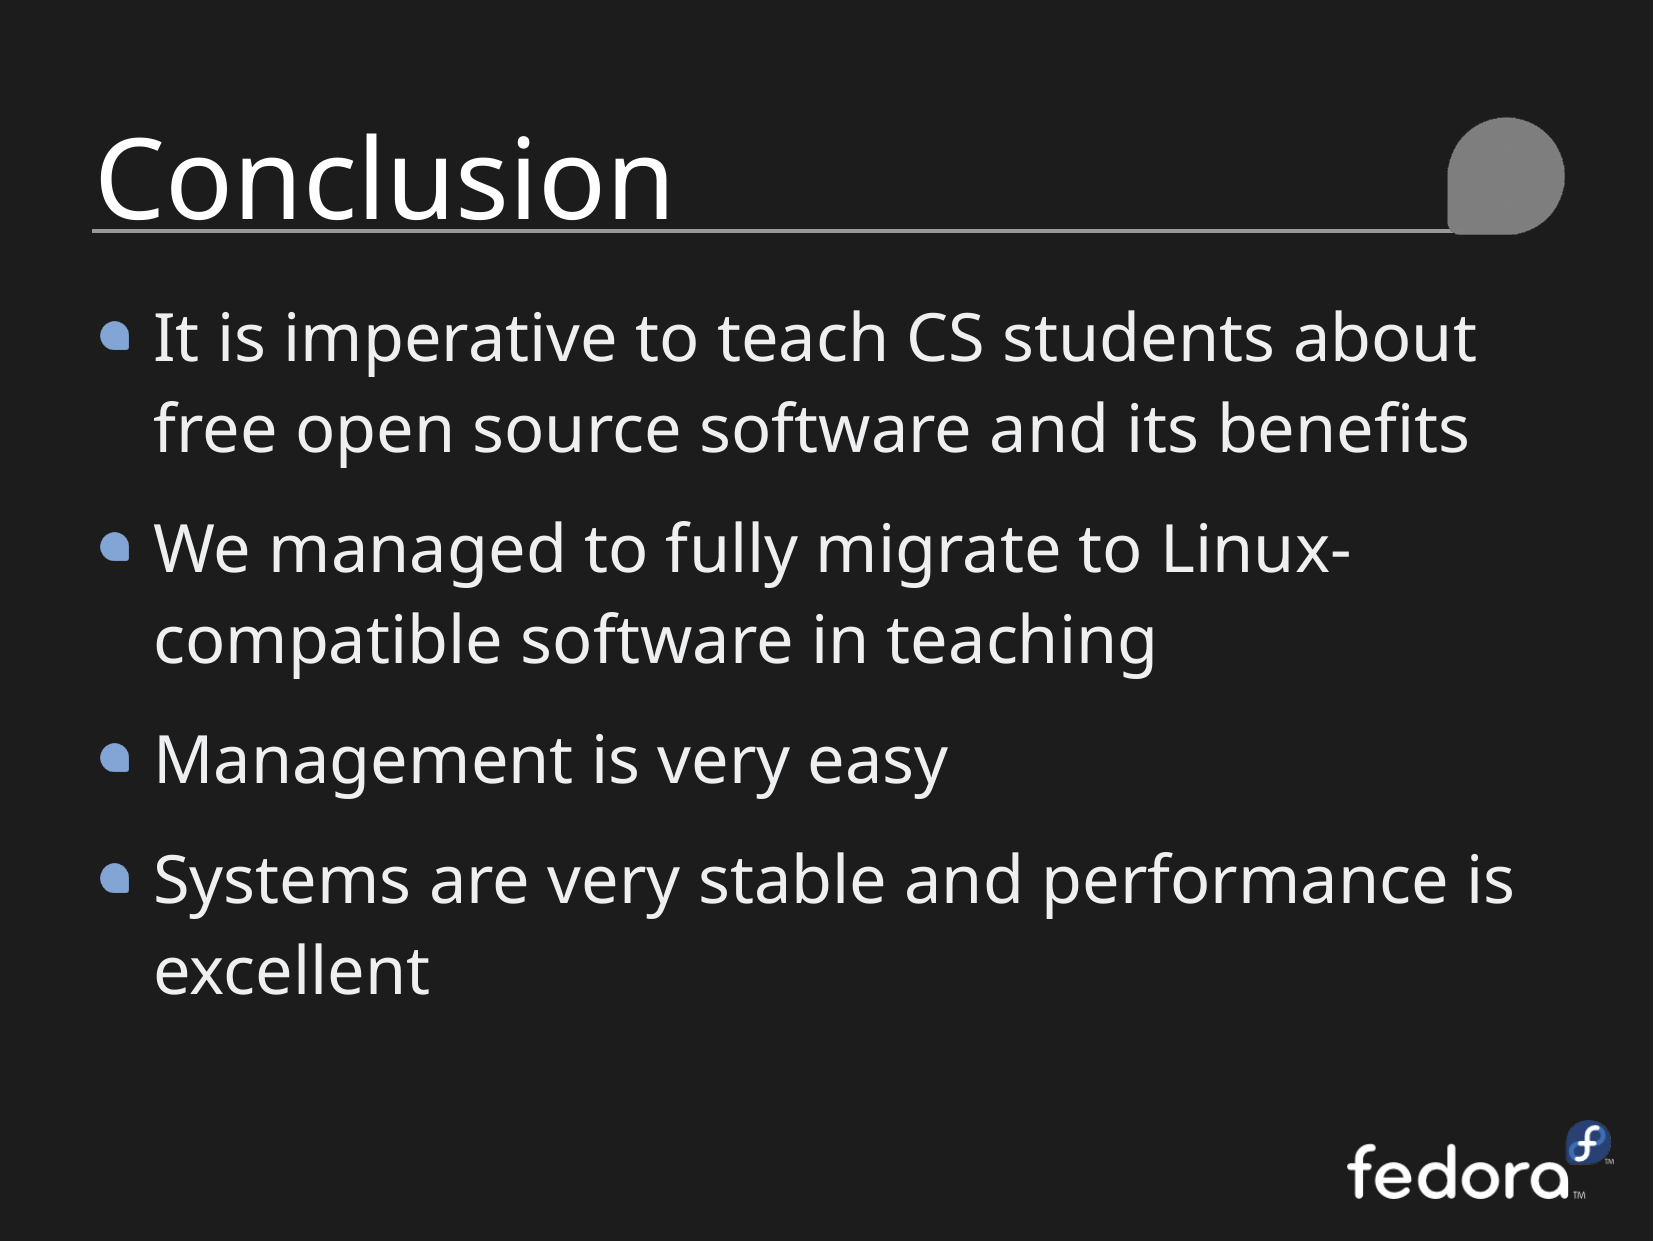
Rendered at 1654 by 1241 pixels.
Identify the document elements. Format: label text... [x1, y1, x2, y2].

title Conclusion [94, 100, 1425, 251]
picture [1447, 117, 1565, 235]
list It is imperative to teach CS students about free open source software and its benefits We managed to fully migrate to Linux-compatible software in teaching Management is very easy Systems are very stable and performance is excellent [82, 290, 1571, 1095]
picture [1347, 1120, 1614, 1199]
